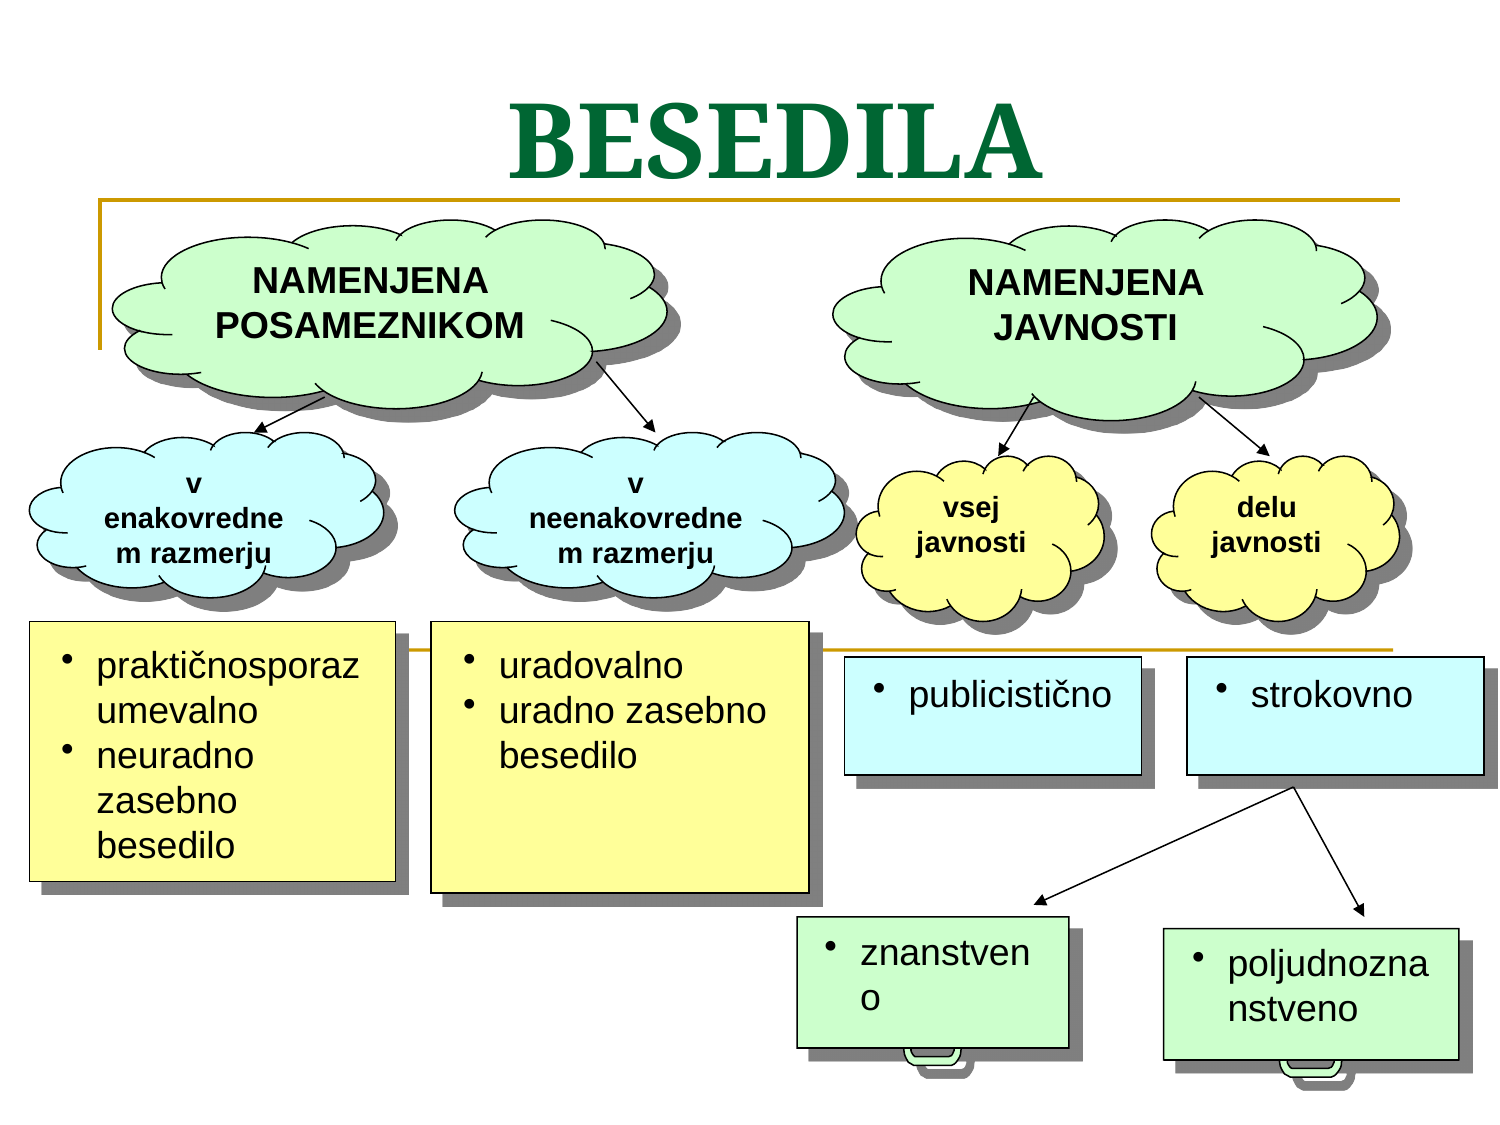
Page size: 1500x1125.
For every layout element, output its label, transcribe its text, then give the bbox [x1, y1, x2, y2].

title BESEDILA [150, 66, 1401, 208]
text_box praktičnosporazumevalno neuradno zasebno besedilo [29, 621, 396, 882]
text_box strokovno [1187, 656, 1484, 775]
text_box vsej javnosti [856, 456, 1105, 622]
text_box delu javnosti [1151, 456, 1400, 622]
text_box publicistično [844, 656, 1142, 775]
text_box NAMENJENA JAVNOSTI [832, 219, 1378, 421]
text_box znanstveno [797, 916, 1069, 1066]
text_box v neenakovrednem razmerju [454, 432, 845, 598]
text_box uradovalno uradno zasebno besedilo [430, 621, 810, 894]
text_box poljudnoznanstveno [1163, 928, 1459, 1078]
text_box NAMENJENA POSAMEZNIKOM [112, 220, 668, 409]
text_box v enakovrednem razmerju [29, 432, 384, 598]
